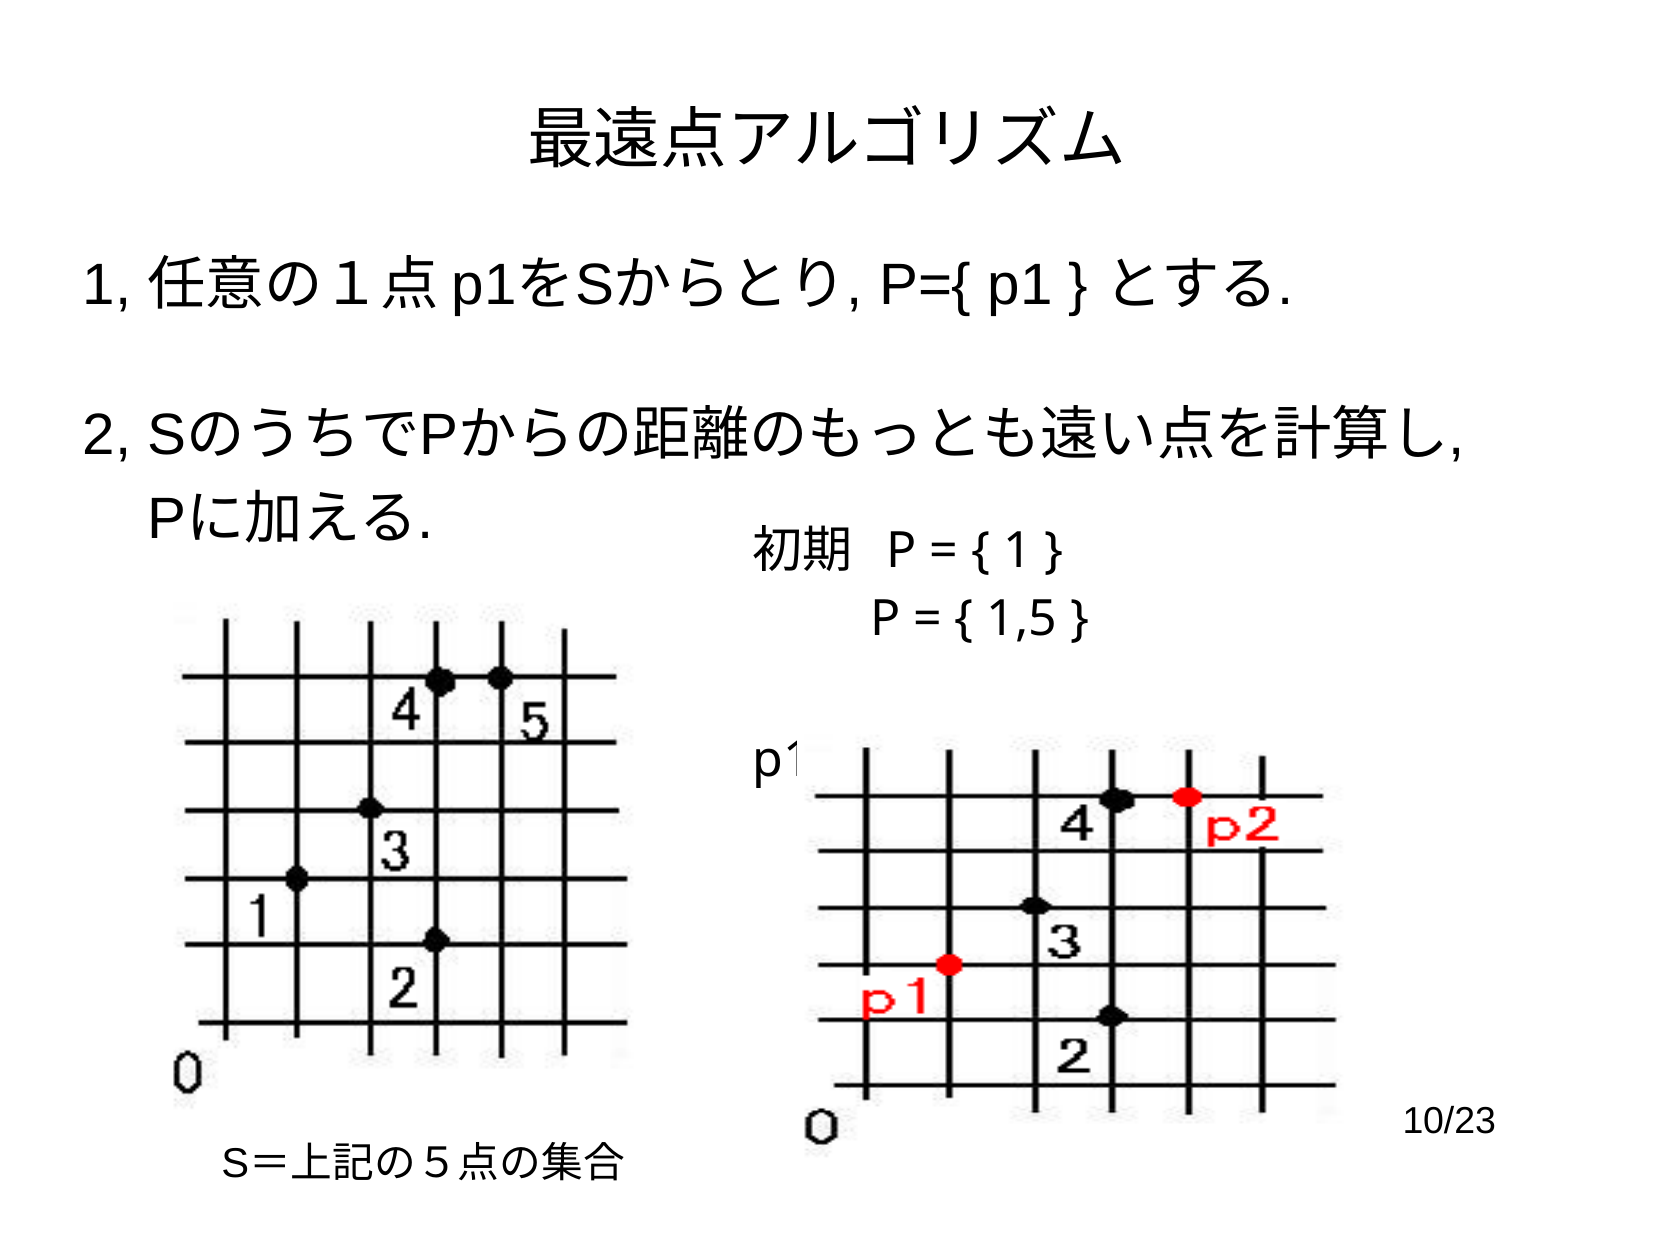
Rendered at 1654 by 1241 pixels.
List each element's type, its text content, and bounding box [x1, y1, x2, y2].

subtitle 最遠点アルゴリズム 1, 任意の１点 p1をSからとり, P={ p1 } とする. 2, SのうちでPからの距離のもっとも遠い点を計算し, Pに加える. [82, 49, 1571, 591]
picture [164, 579, 650, 1123]
text_box S＝上記の５点の集合 [206, 1122, 650, 1184]
text_box 10/23 [1387, 1092, 1536, 1150]
text_box 初期 P = { 1 } P = { 1,5 } p1 =1 , p2 =5 とする. [738, 501, 1341, 739]
picture [797, 708, 1388, 1166]
